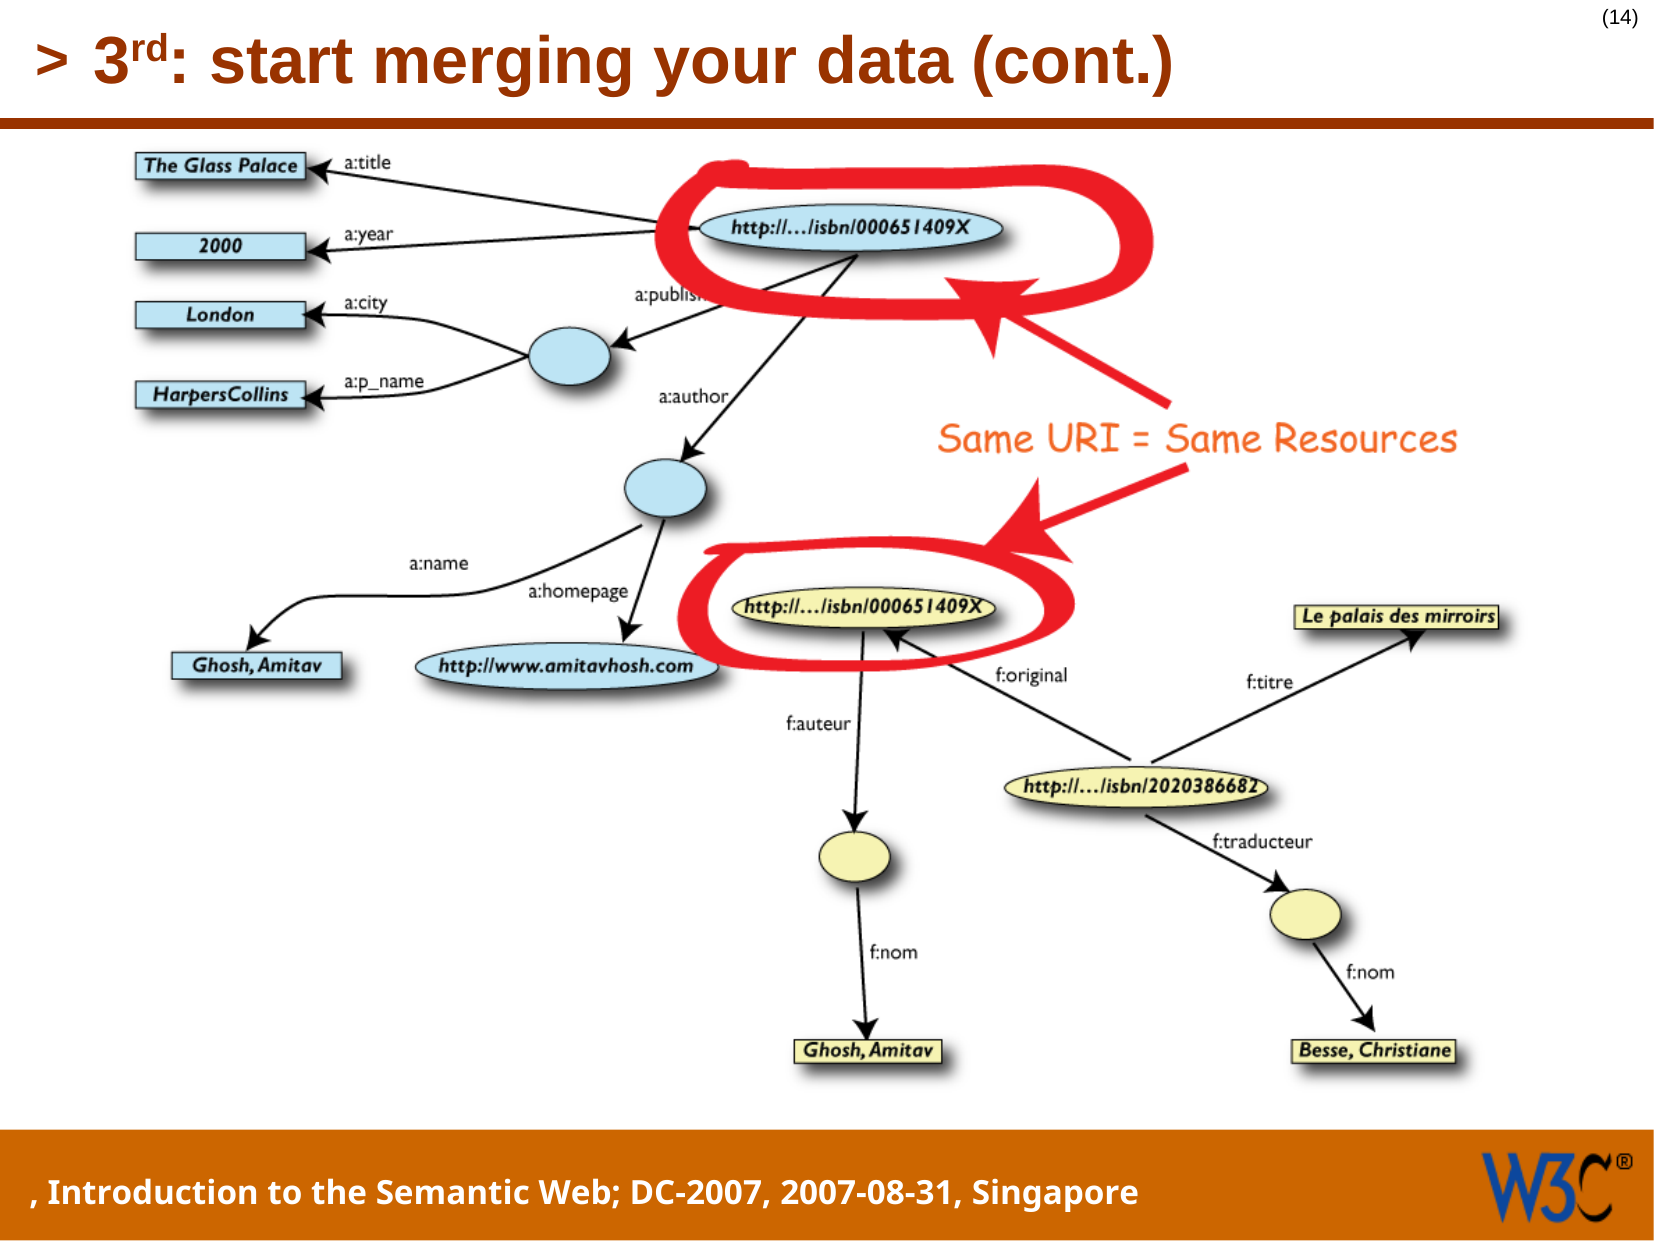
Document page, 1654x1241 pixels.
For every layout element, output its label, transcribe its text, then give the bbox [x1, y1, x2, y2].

title 3rd: start merging your data (cont.) [93, 7, 1493, 111]
picture [123, 141, 1530, 1096]
picture [1477, 1149, 1639, 1228]
